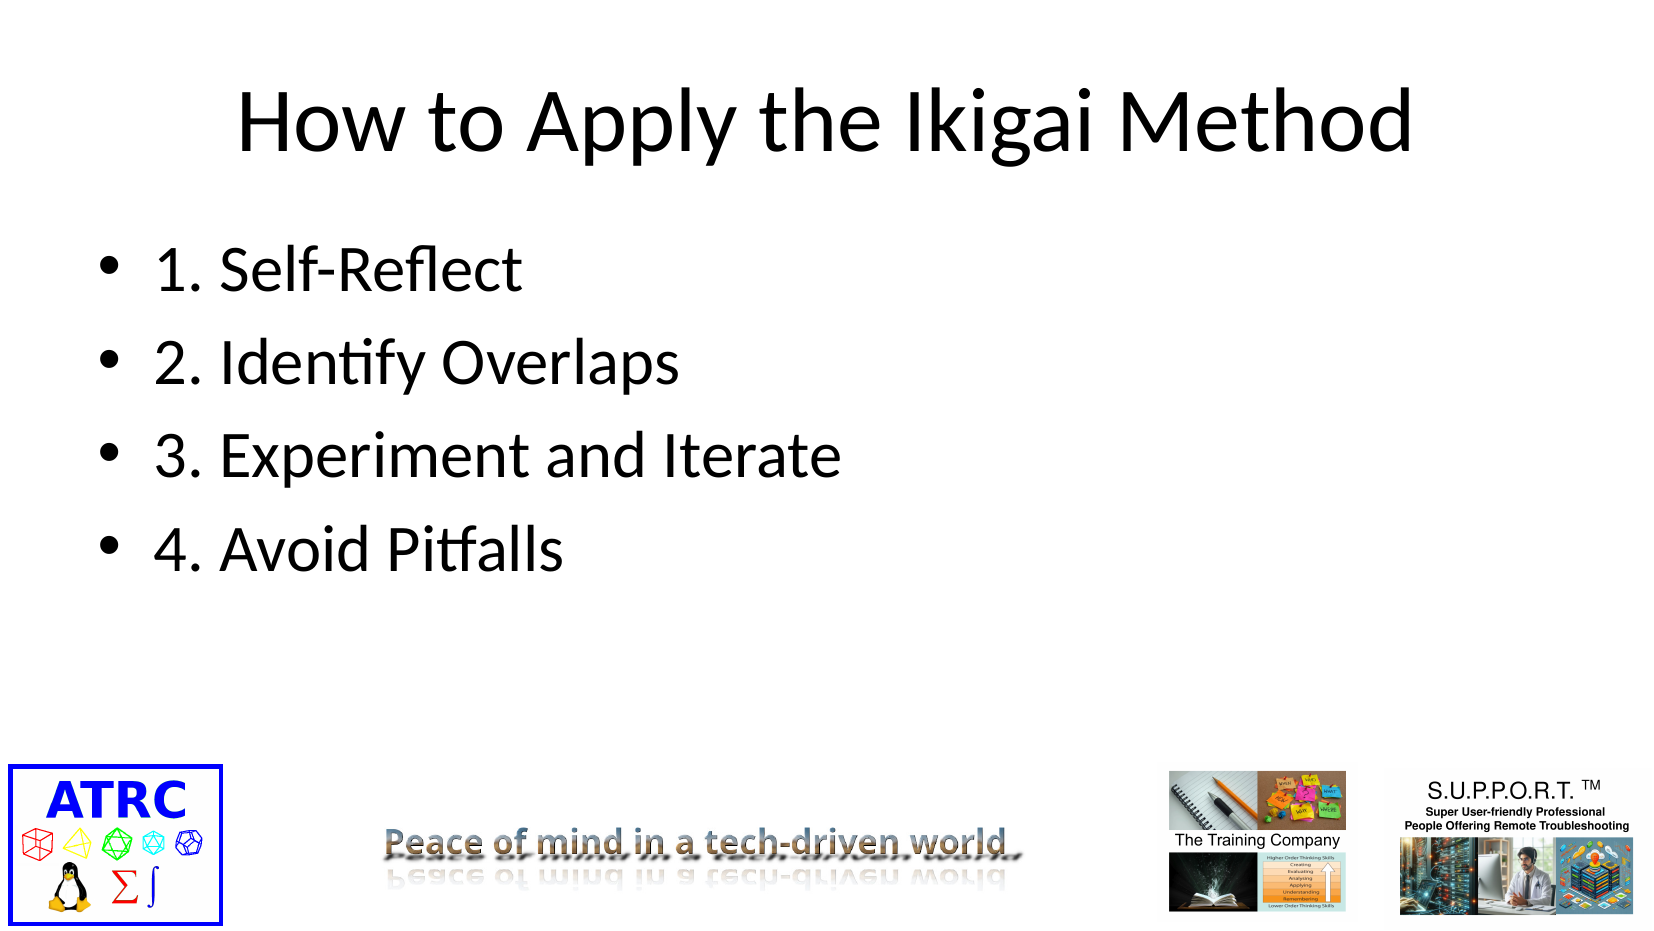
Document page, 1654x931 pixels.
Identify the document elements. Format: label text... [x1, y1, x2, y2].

picture [8, 764, 223, 926]
picture [1384, 768, 1652, 930]
picture [1157, 831, 1358, 922]
title How to Apply the Ikigai Method [82, 37, 1571, 193]
list 1. Self-Reflect 2. Identify Overlaps 3. Experiment and Iterate 4. Avoid Pitfalls [82, 217, 1571, 831]
picture [380, 831, 1026, 904]
